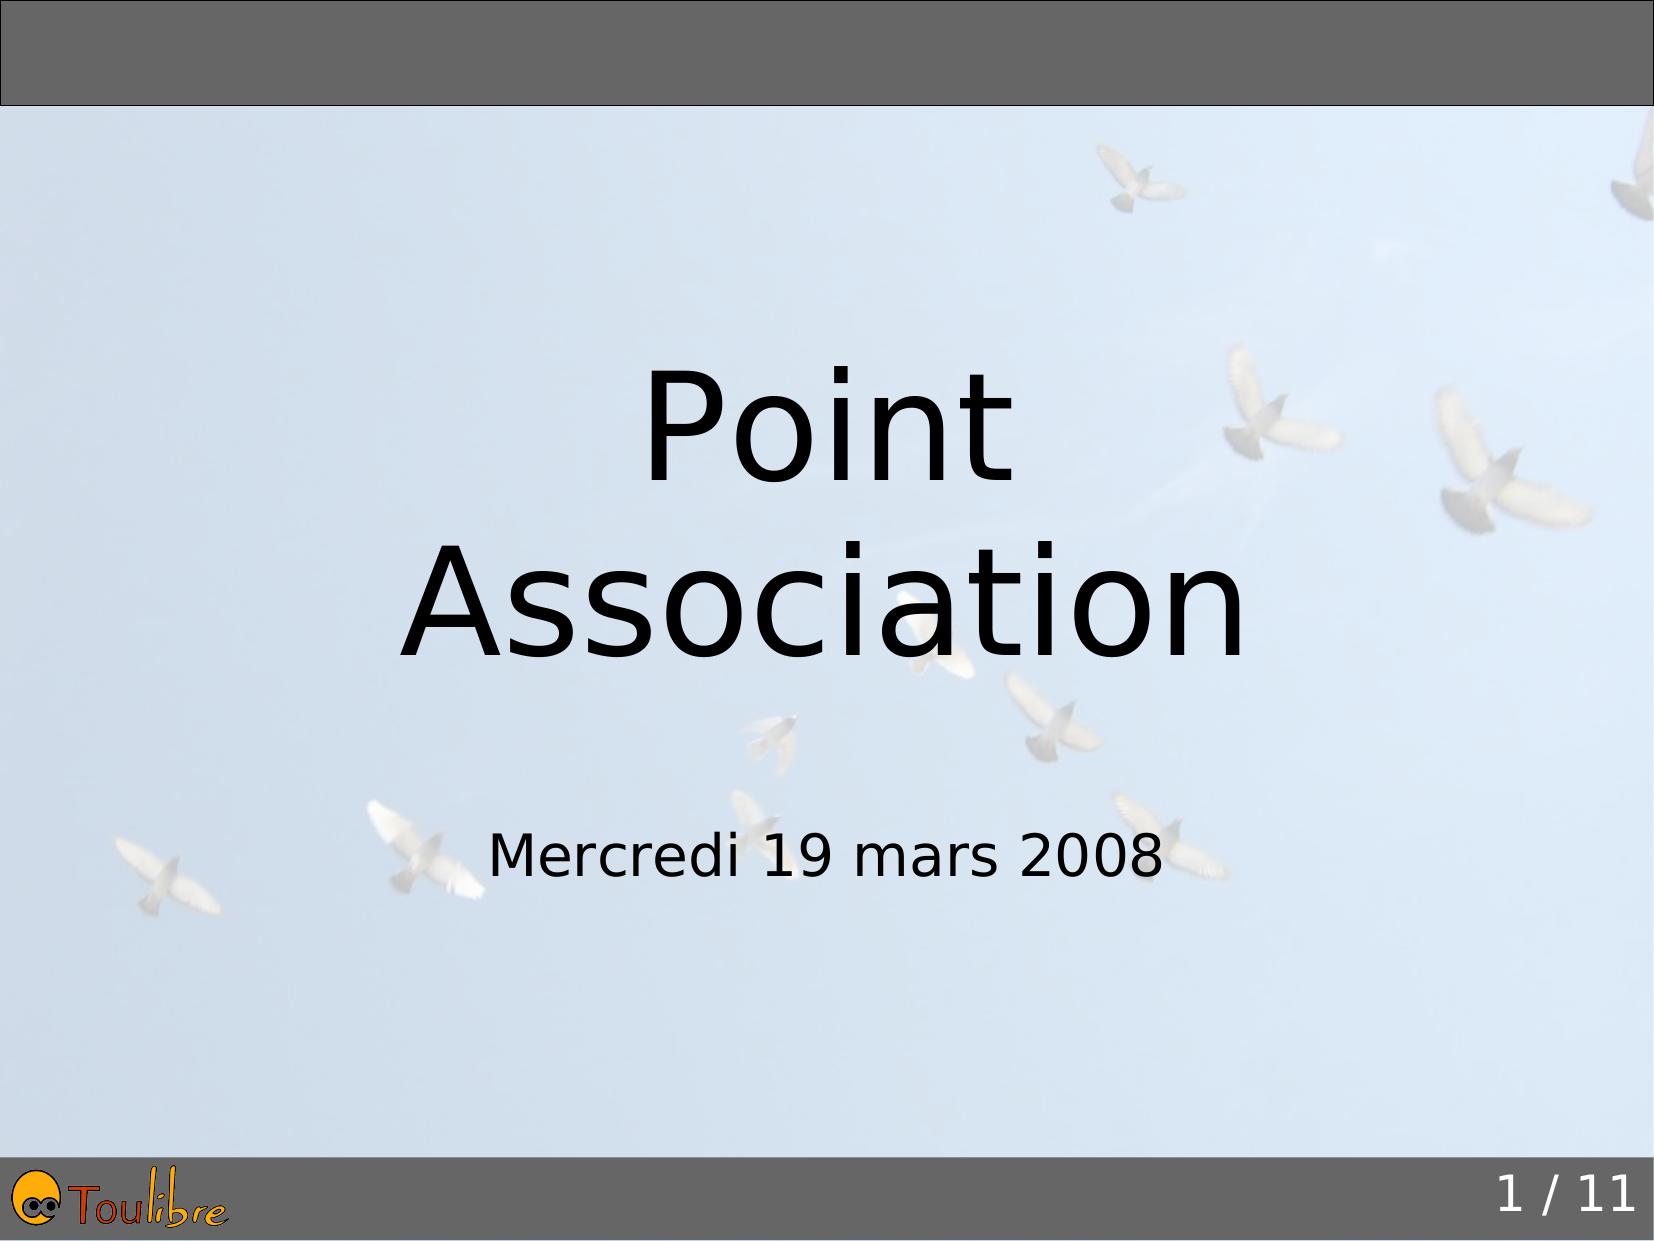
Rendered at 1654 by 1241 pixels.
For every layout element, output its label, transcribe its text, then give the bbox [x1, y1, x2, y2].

picture [11, 1165, 229, 1228]
text_box Point Association Mercredi 19 mars 2008 [0, 334, 1654, 898]
